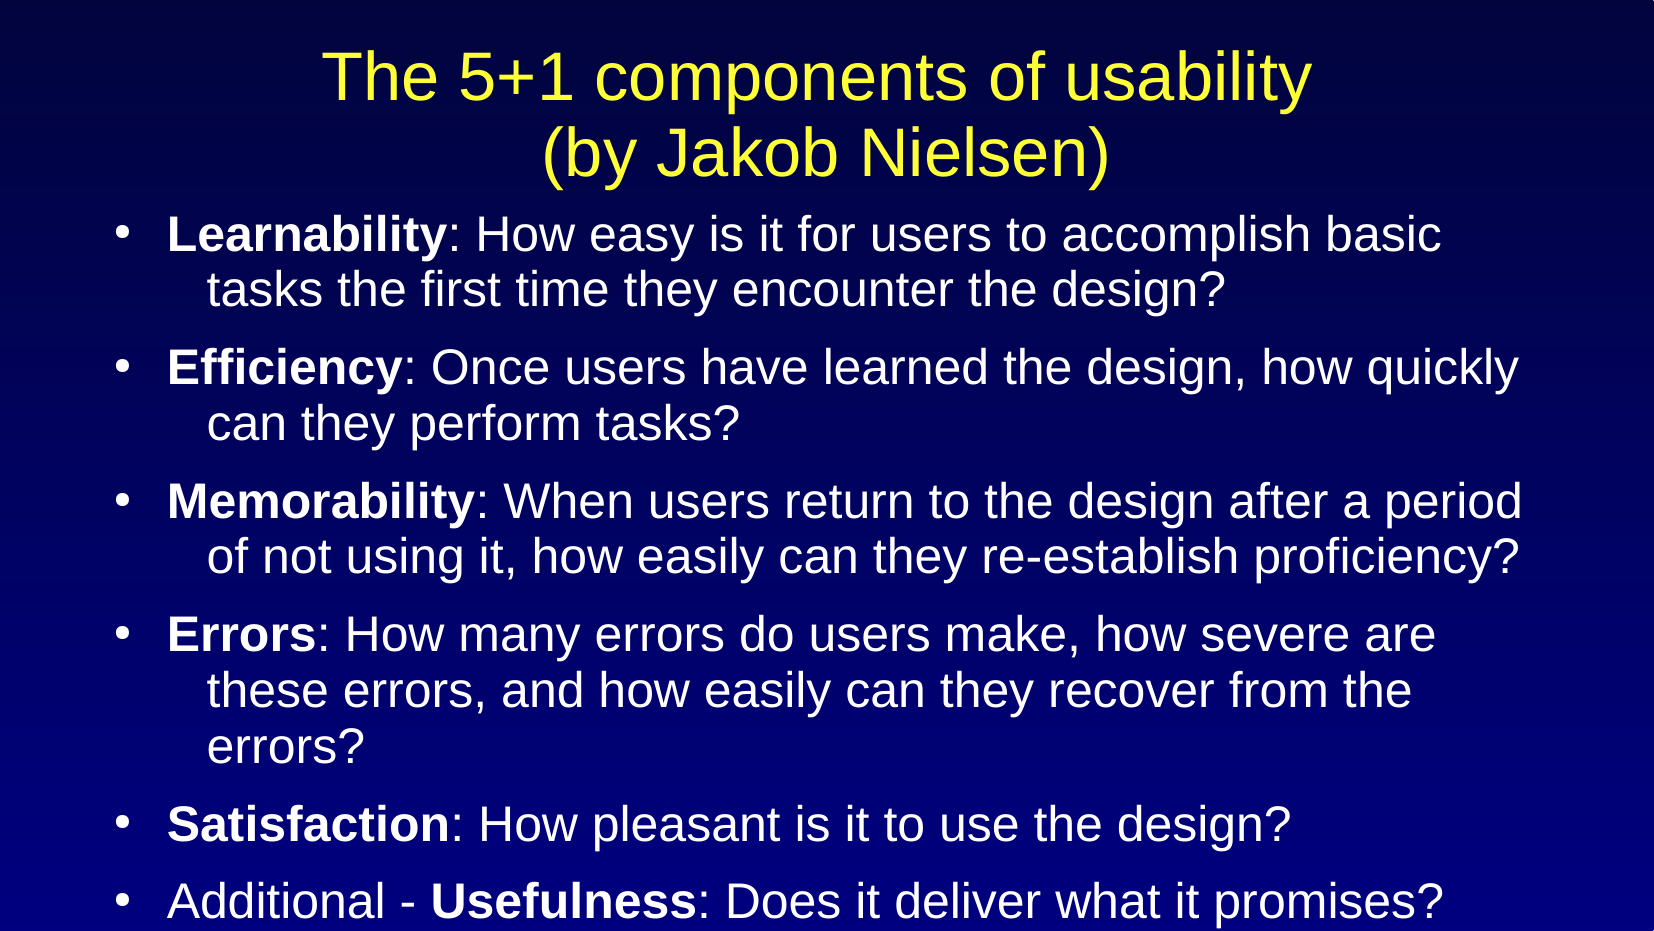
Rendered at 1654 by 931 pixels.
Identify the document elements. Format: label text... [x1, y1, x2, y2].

list Learnability: How easy is it for users to accomplish basic tasks the first time they encounter the design? Efficiency: Once users have learned the design, how quickly can they perform tasks? Memorability: When users return to the design after a period of not using it, how easily can they re-establish proficiency? Errors: How many errors do users make, how severe are these errors, and how easily can they recover from the errors? Satisfaction: How pleasant is it to use the design? Additional - Usefulness: Does it deliver what it promises? [82, 205, 1571, 930]
title The 5+1 components of usability (by Jakob Nielsen) [82, 37, 1571, 193]
